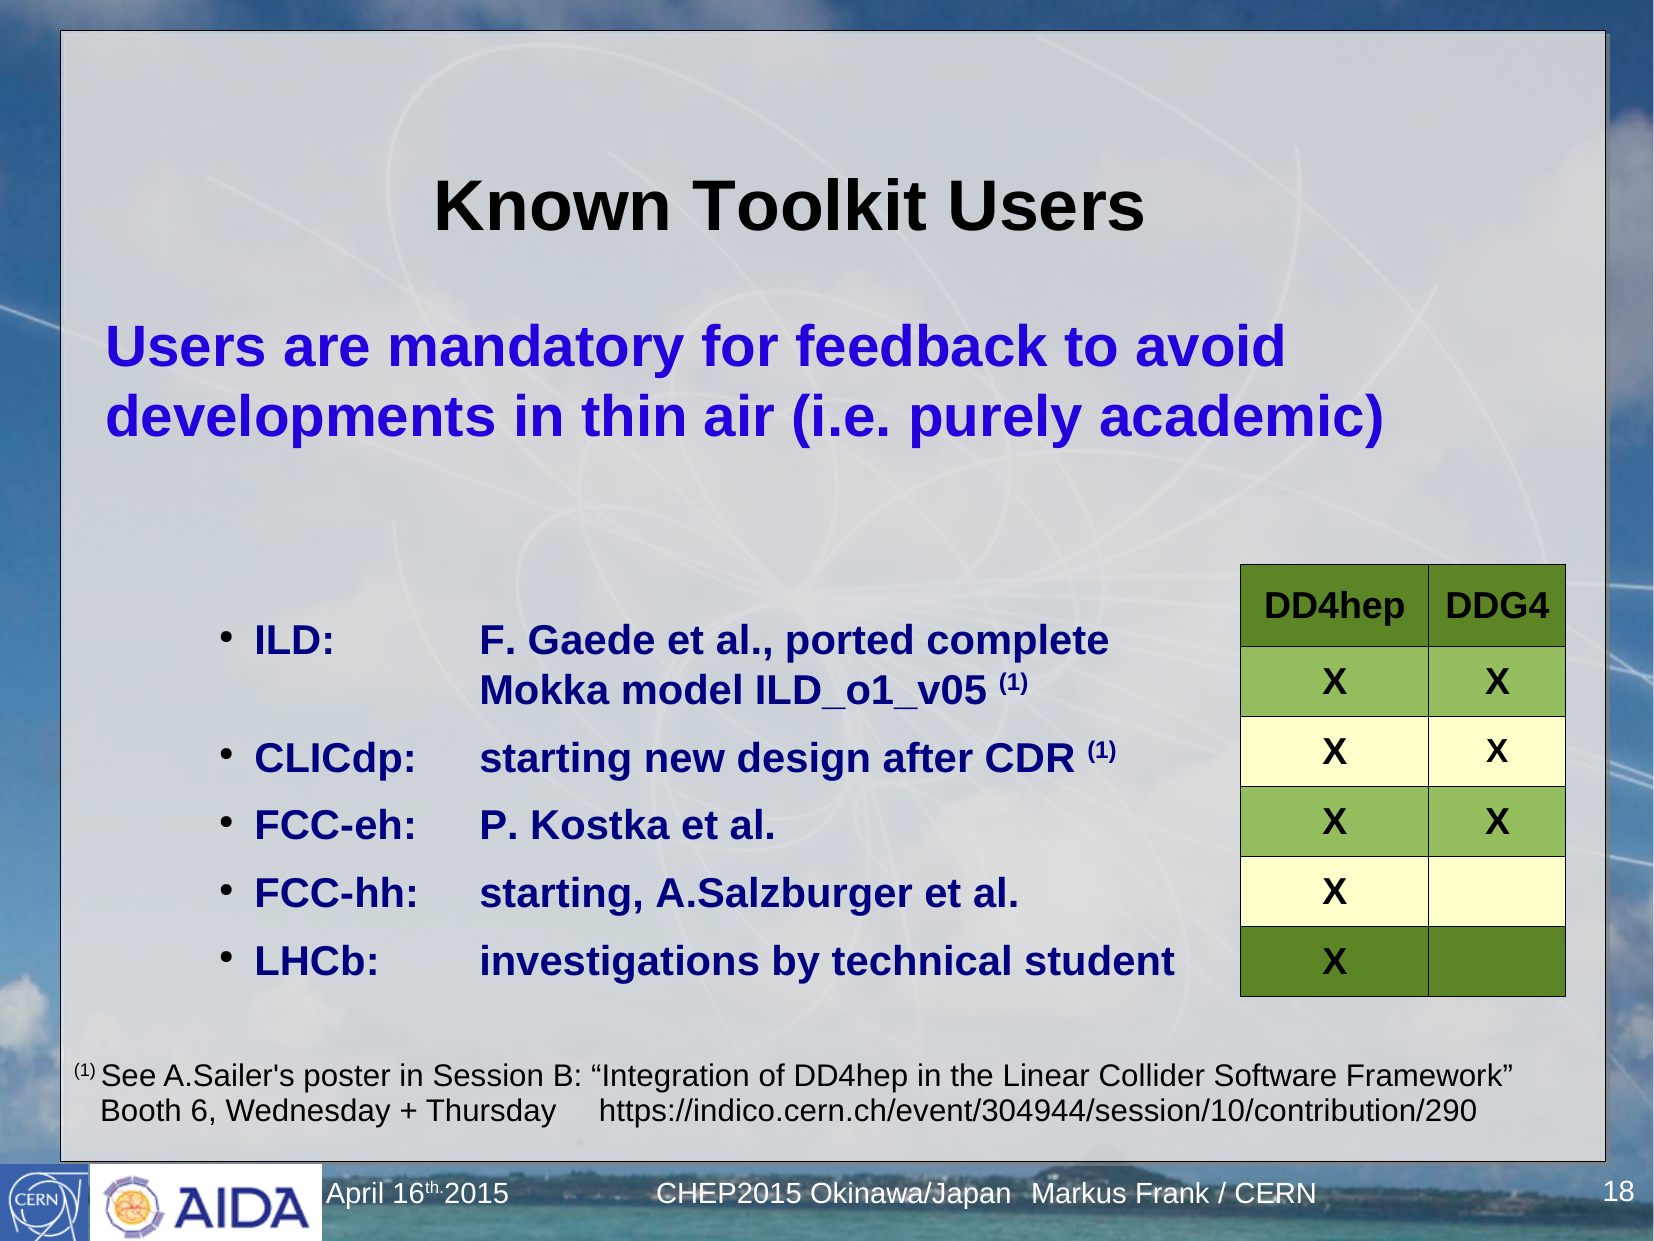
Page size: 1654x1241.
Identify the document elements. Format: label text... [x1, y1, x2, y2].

table_cell X [1241, 647, 1428, 716]
table_cell X [1241, 857, 1428, 926]
table_cell X [1429, 647, 1565, 716]
table_cell X [1241, 927, 1428, 996]
table_cell [1429, 857, 1565, 926]
table_cell X [1429, 787, 1565, 856]
table_cell X [1429, 717, 1565, 786]
table_header DDG4 [1429, 565, 1565, 646]
table_cell [1429, 927, 1565, 996]
text_box (1) See A.Sailer's poster in Session B: “Integration of DD4hep in the Linear Collider Software Framework” Booth 6, Wednesday + Thursday https://indico.cern.ch/event/304944/session/10/contribution/290 [59, 1051, 1531, 1137]
table_header DD4hep [1241, 565, 1428, 646]
table_cell X [1241, 787, 1428, 856]
title Known Toolkit Users [78, 132, 1477, 271]
picture [0, 0, 1654, 1241]
table_cell X [1241, 717, 1428, 786]
list Users are mandatory for feedback to avoid developments in thin air (i.e. purely academic) ILD: F. Gaede et al., ported complete Mokka model ILD_o1_v05 (1) CLICdp: starting new design after CDR (1) FCC-eh: P. Kostka et al. FCC-hh: starting, A.Salzburger et al. LHCb: investigations by technical student [19, 300, 1516, 1157]
